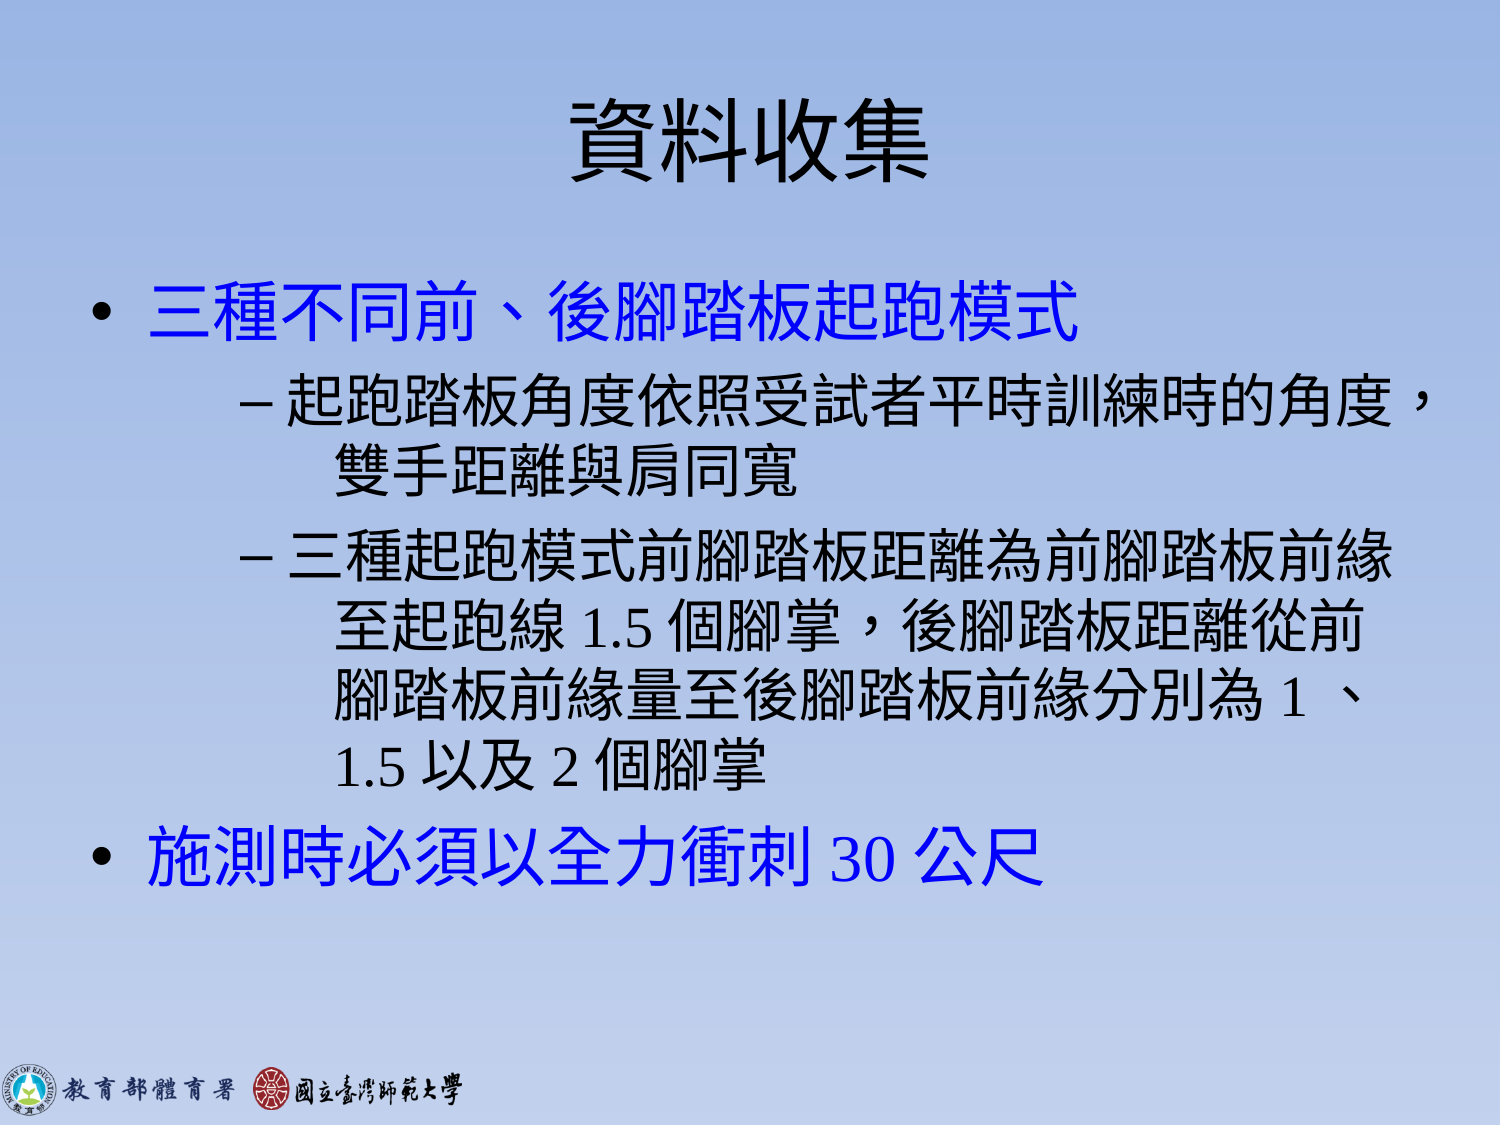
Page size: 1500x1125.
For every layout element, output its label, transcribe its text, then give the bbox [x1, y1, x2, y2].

title 資料收集 [75, 45, 1426, 233]
list 三種不同前、後腳踏板起跑模式 起跑踏板角度依照受試者平時訓練時的角度，雙手距離與肩同寬 三種起跑模式前腳踏板距離為前腳踏板前緣至起跑線1.5個腳掌，後腳踏板距離從前腳踏板前緣量至後腳踏板前緣分別為1、1.5以及2個腳掌 施測時必須以全力衝刺30公尺 [75, 262, 1426, 1005]
